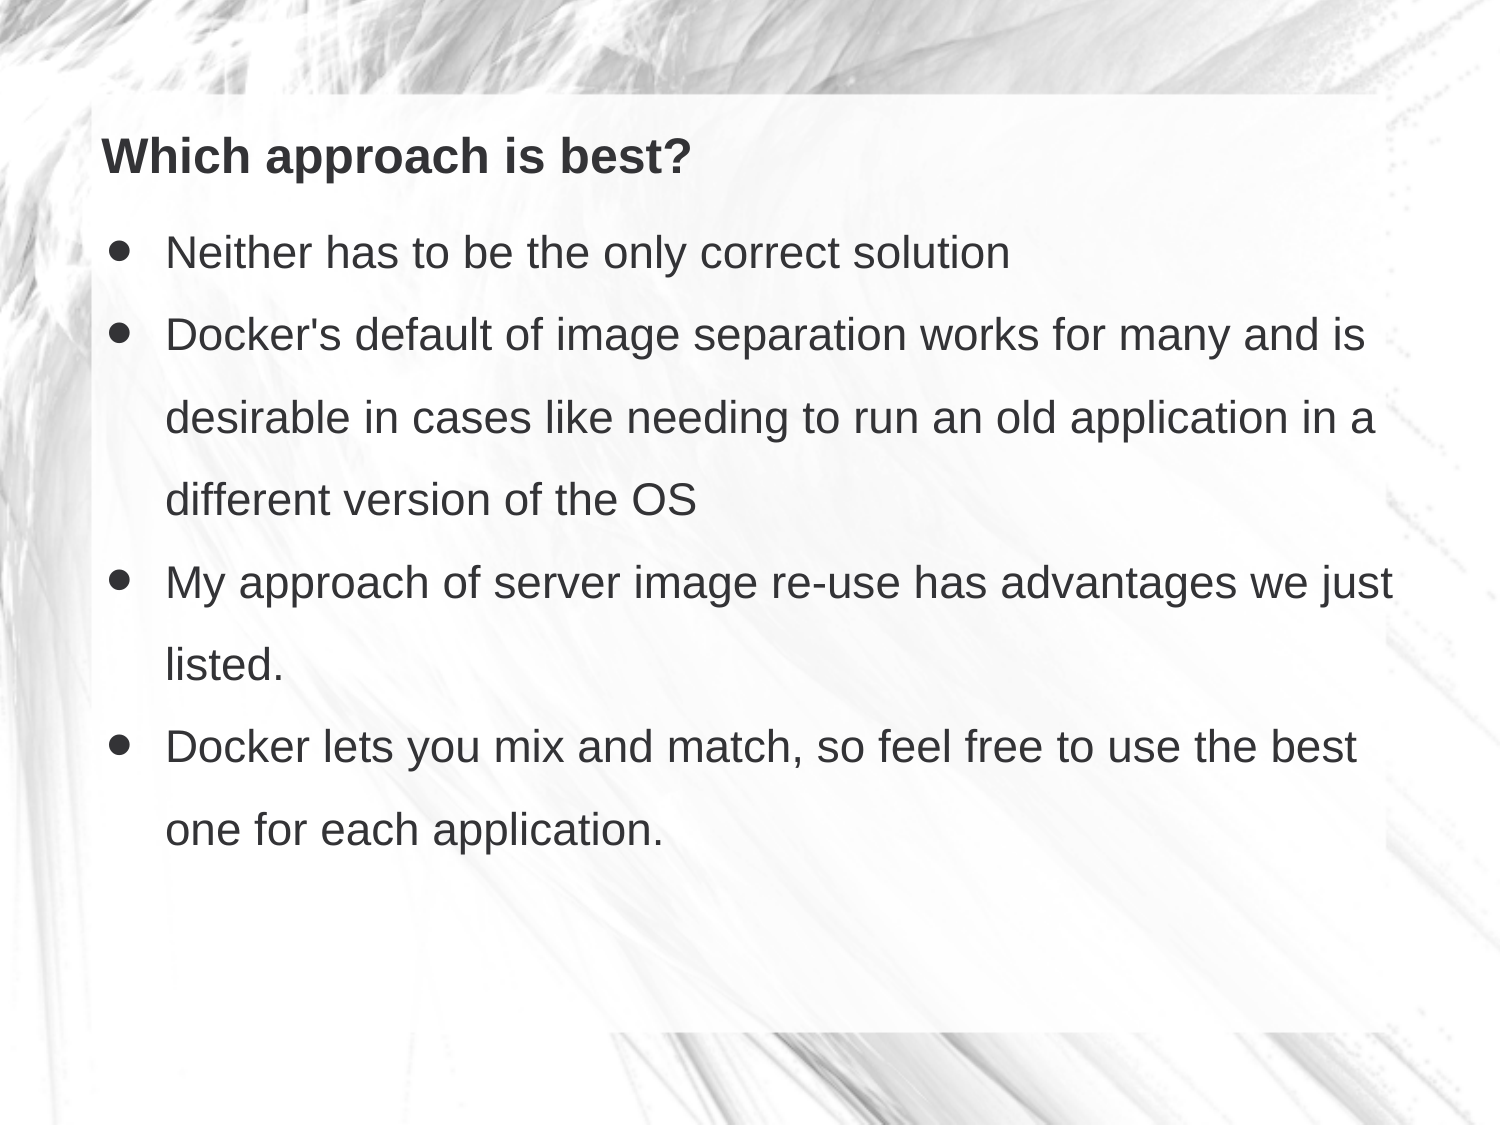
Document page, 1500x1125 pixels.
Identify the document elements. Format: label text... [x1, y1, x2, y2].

list Neither has to be the only correct solution Docker's default of image separation works for many and is desirable in cases like needing to run an old application in a different version of the OS My approach of server image re-use has advantages we just listed. Docker lets you mix and match, so feel free to use the best one for each application. [75, 179, 1425, 930]
picture [0, 0, 1500, 1125]
title Which approach is best? [61, 108, 1412, 211]
